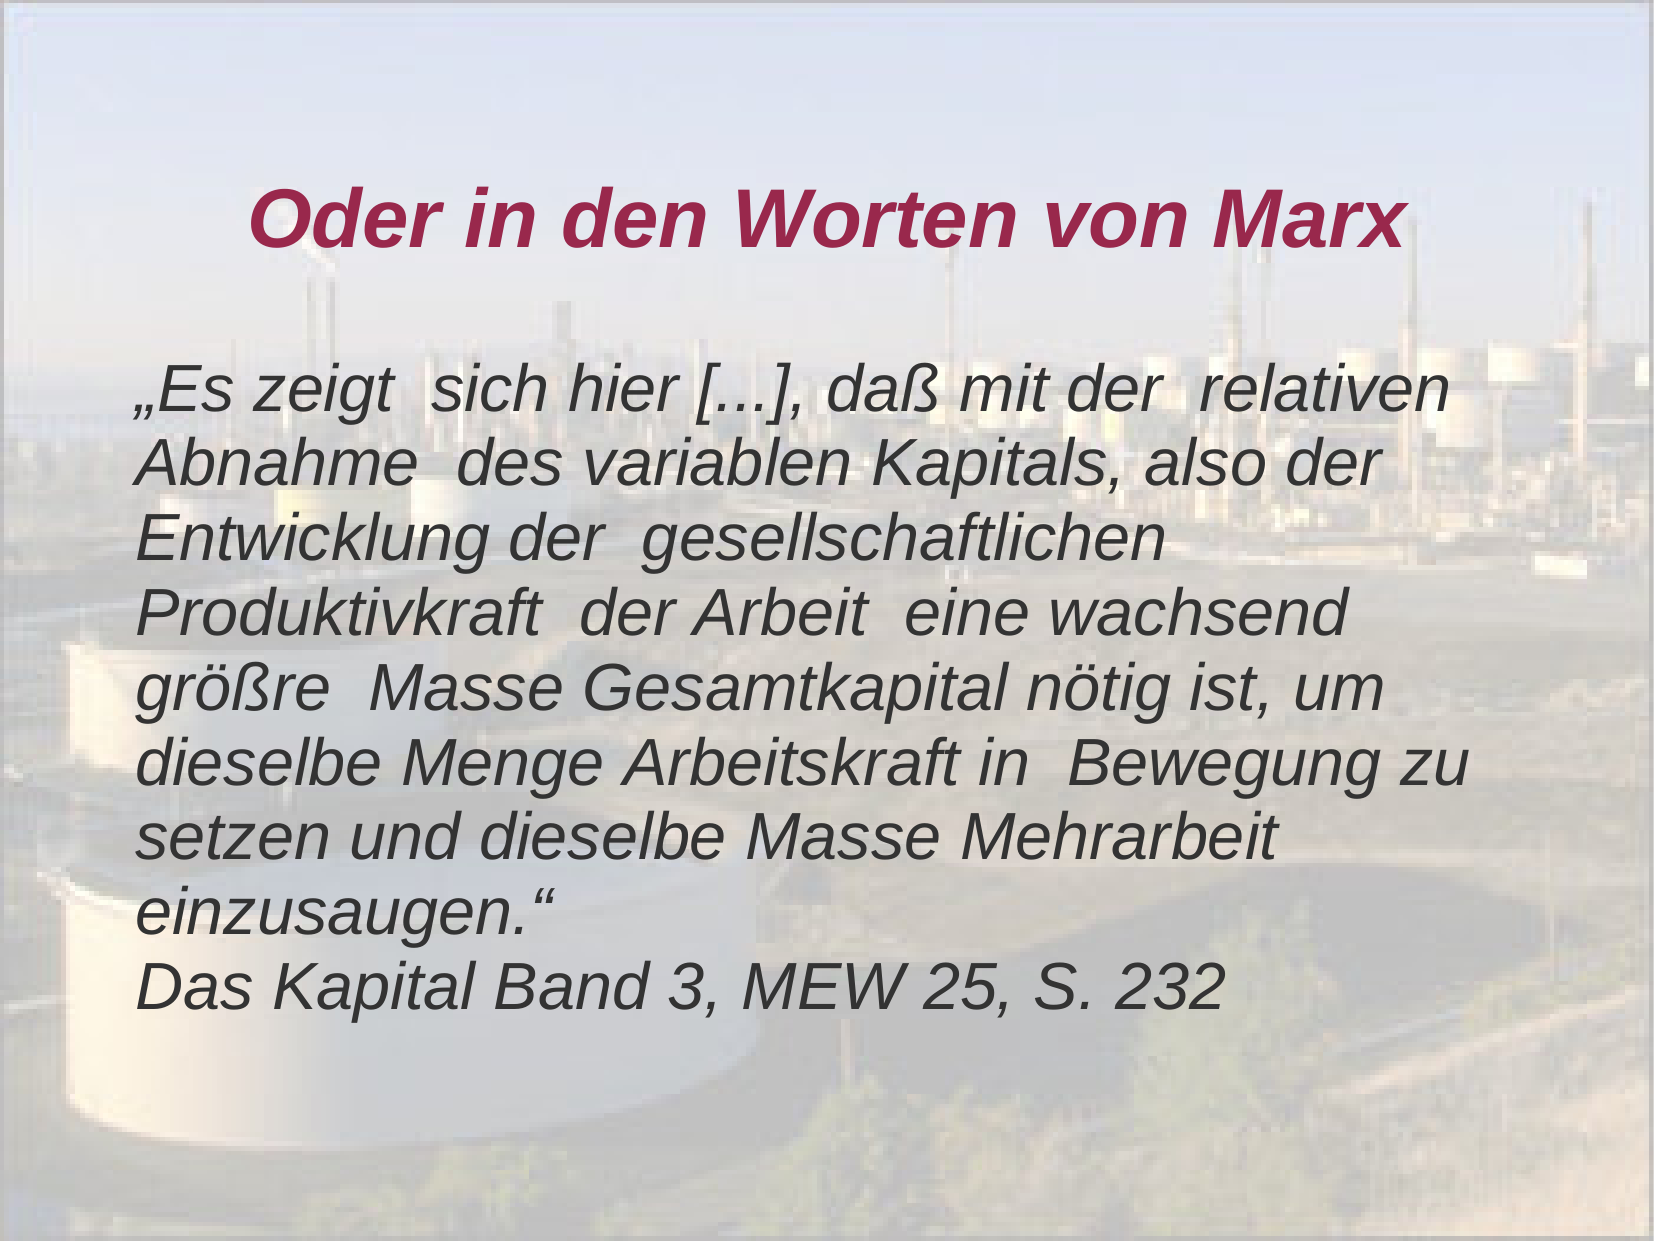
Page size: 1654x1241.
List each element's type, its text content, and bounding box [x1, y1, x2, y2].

title Oder in den Worten von Marx [121, 114, 1534, 322]
picture [0, 0, 1654, 1241]
list „Es zeigt sich hier [...], daß mit der relativen Abnahme des variablen Kapitals, also der Entwicklung der gesellschaftlichen Produktivkraft der Arbeit eine wachsend größre Masse Gesamtkapital nötig ist, um dieselbe Menge Arbeitskraft in Bewegung zu setzen und dieselbe Masse Mehrarbeit einzusaugen.“ Das Kapital Band 3, MEW 25, S. 232 [134, 350, 1516, 1170]
